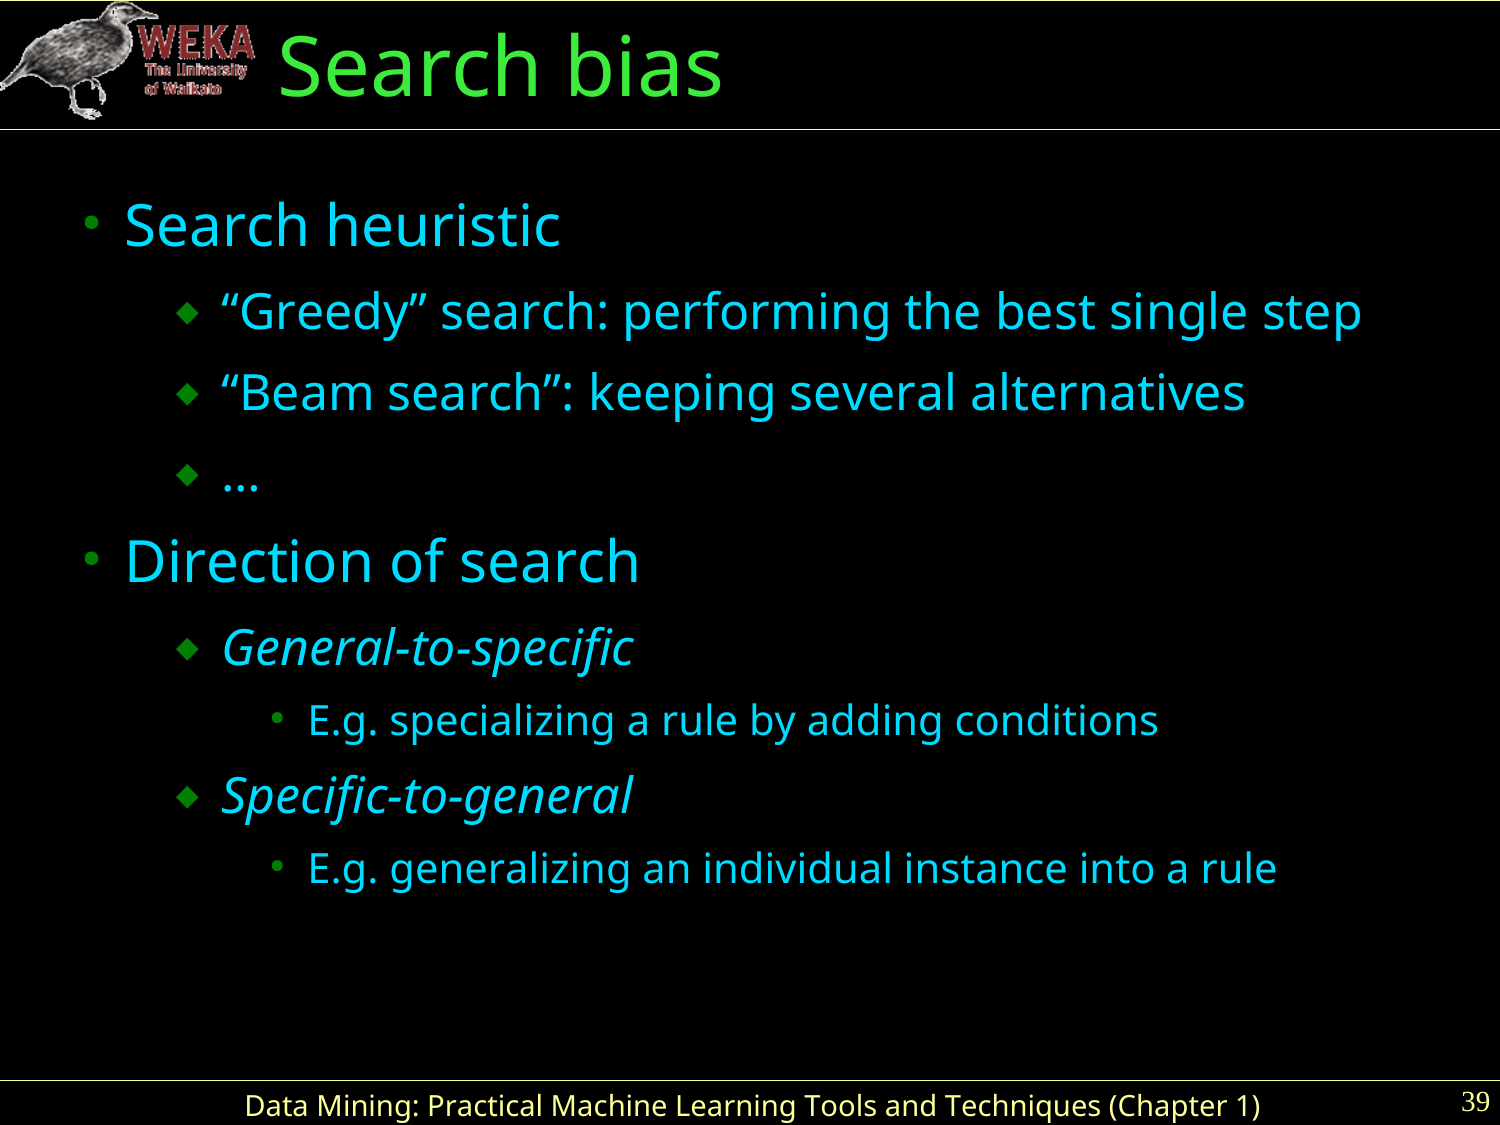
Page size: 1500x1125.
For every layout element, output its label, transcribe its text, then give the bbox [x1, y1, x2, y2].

list Search heuristic “Greedy” search: performing the best single step “Beam search”: keeping several alternatives … Direction of search General-to-specific E.g. specializing a rule by adding conditions Specific-to-general E.g. generalizing an individual instance into a rule [67, 177, 1418, 1093]
title Search bias [263, 0, 1500, 159]
picture [0, 1, 263, 129]
